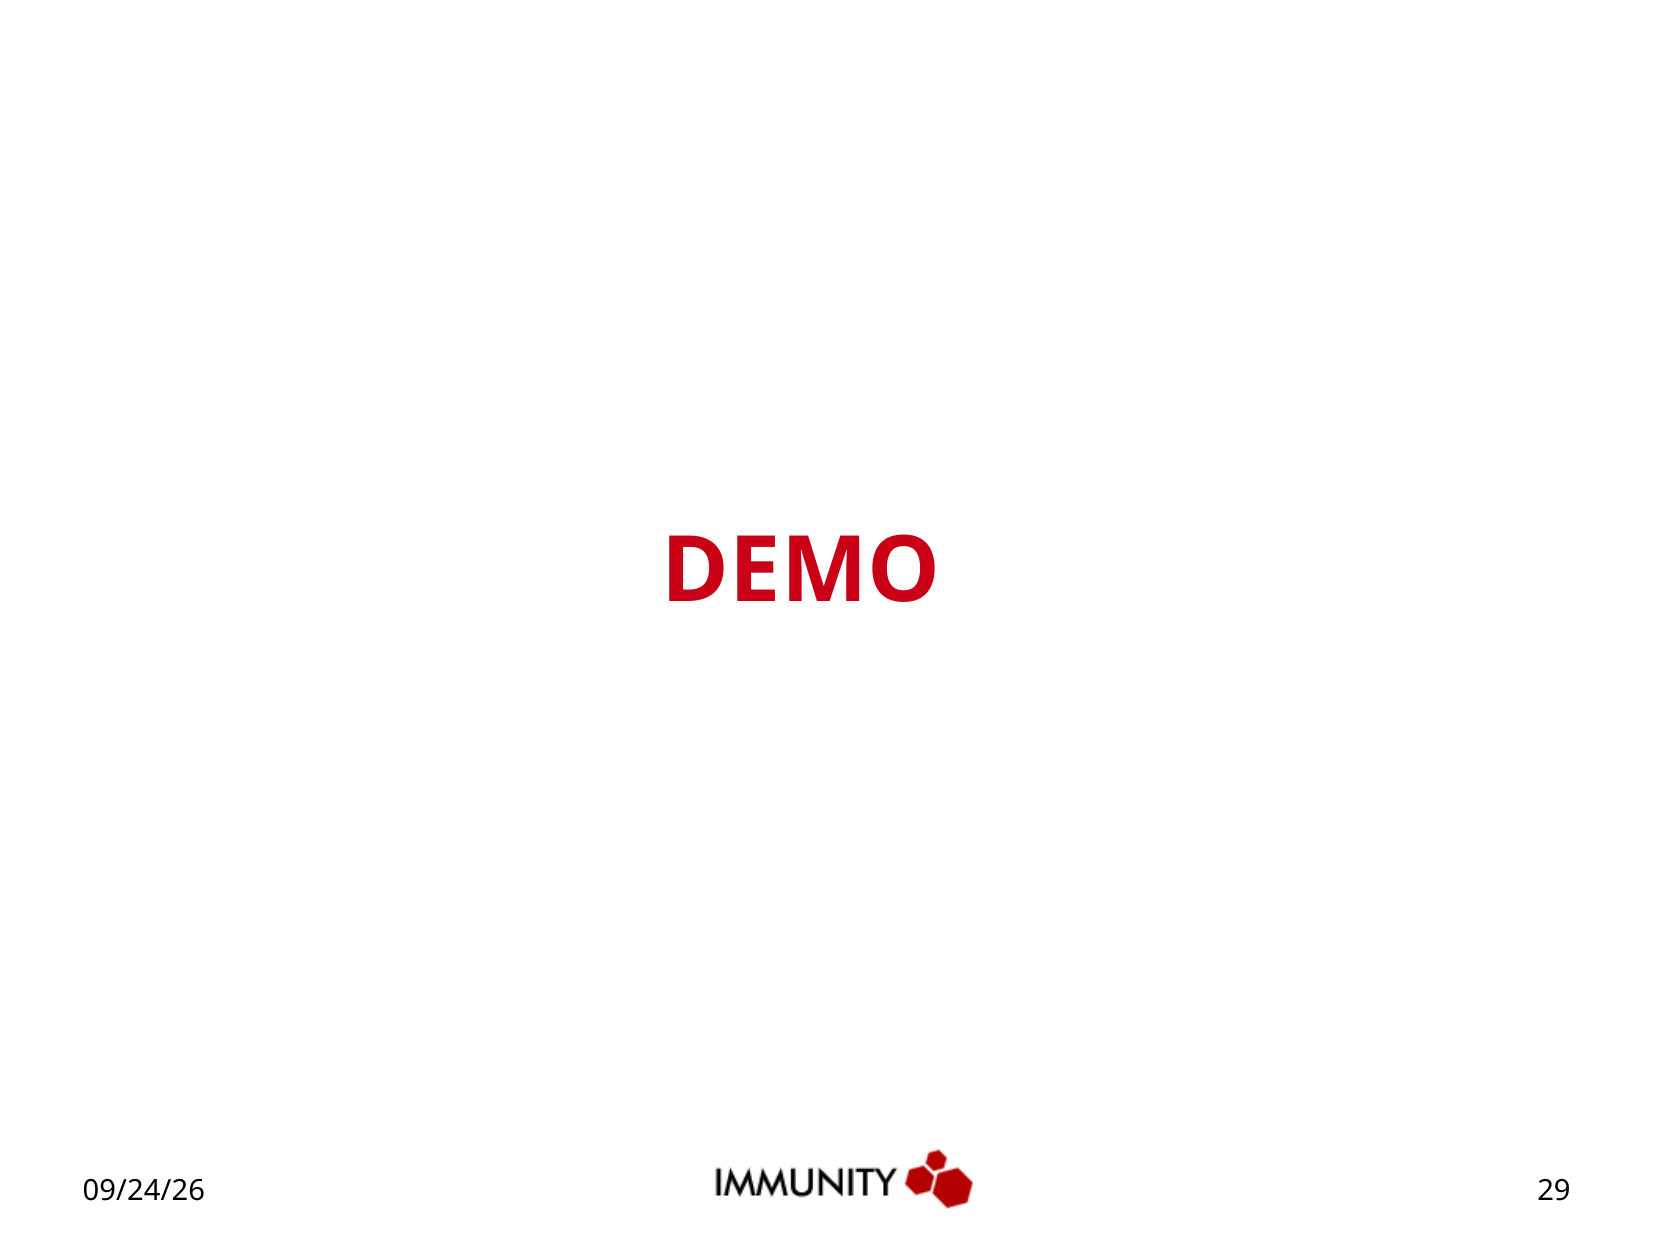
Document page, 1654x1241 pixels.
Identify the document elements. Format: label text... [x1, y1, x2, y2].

picture [694, 1130, 984, 1235]
title DEMO [57, 469, 1546, 662]
